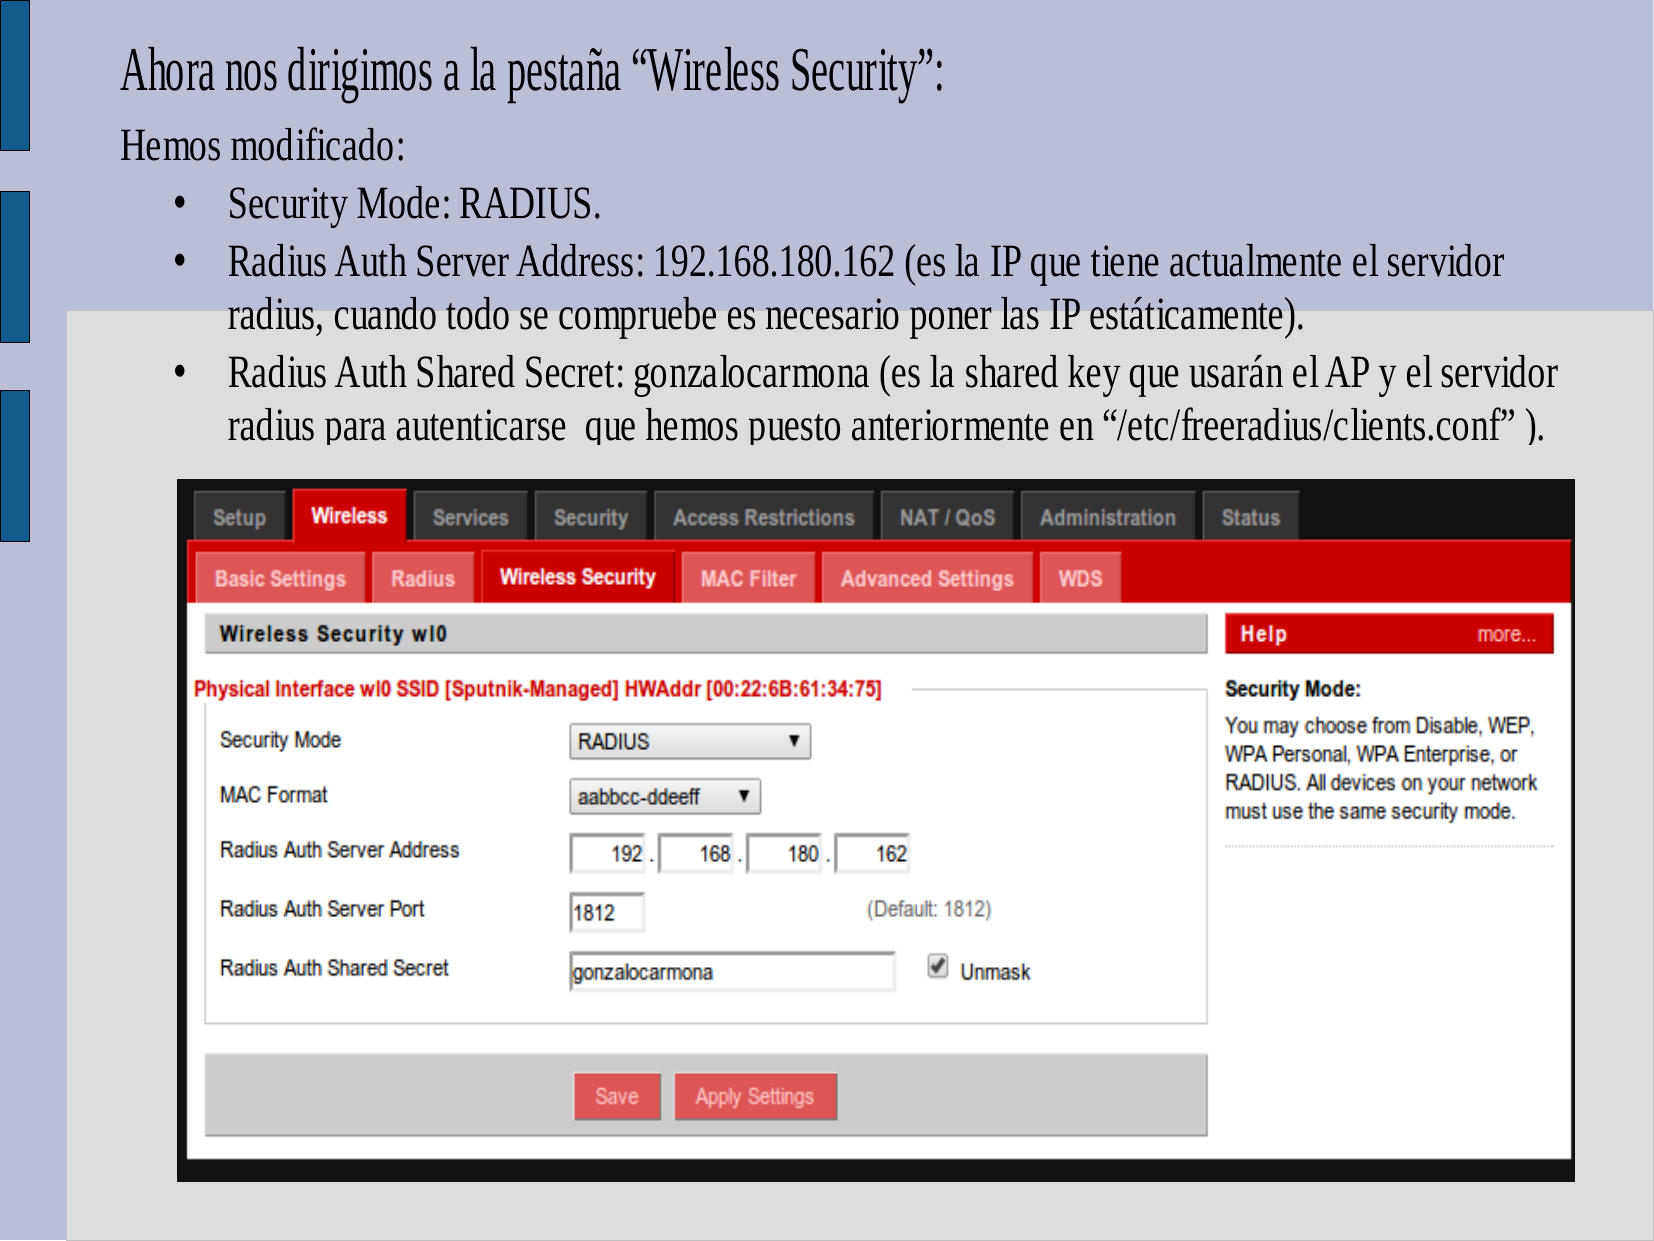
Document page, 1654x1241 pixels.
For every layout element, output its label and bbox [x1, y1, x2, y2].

chart [118, 32, 1654, 473]
picture [177, 479, 1575, 1182]
